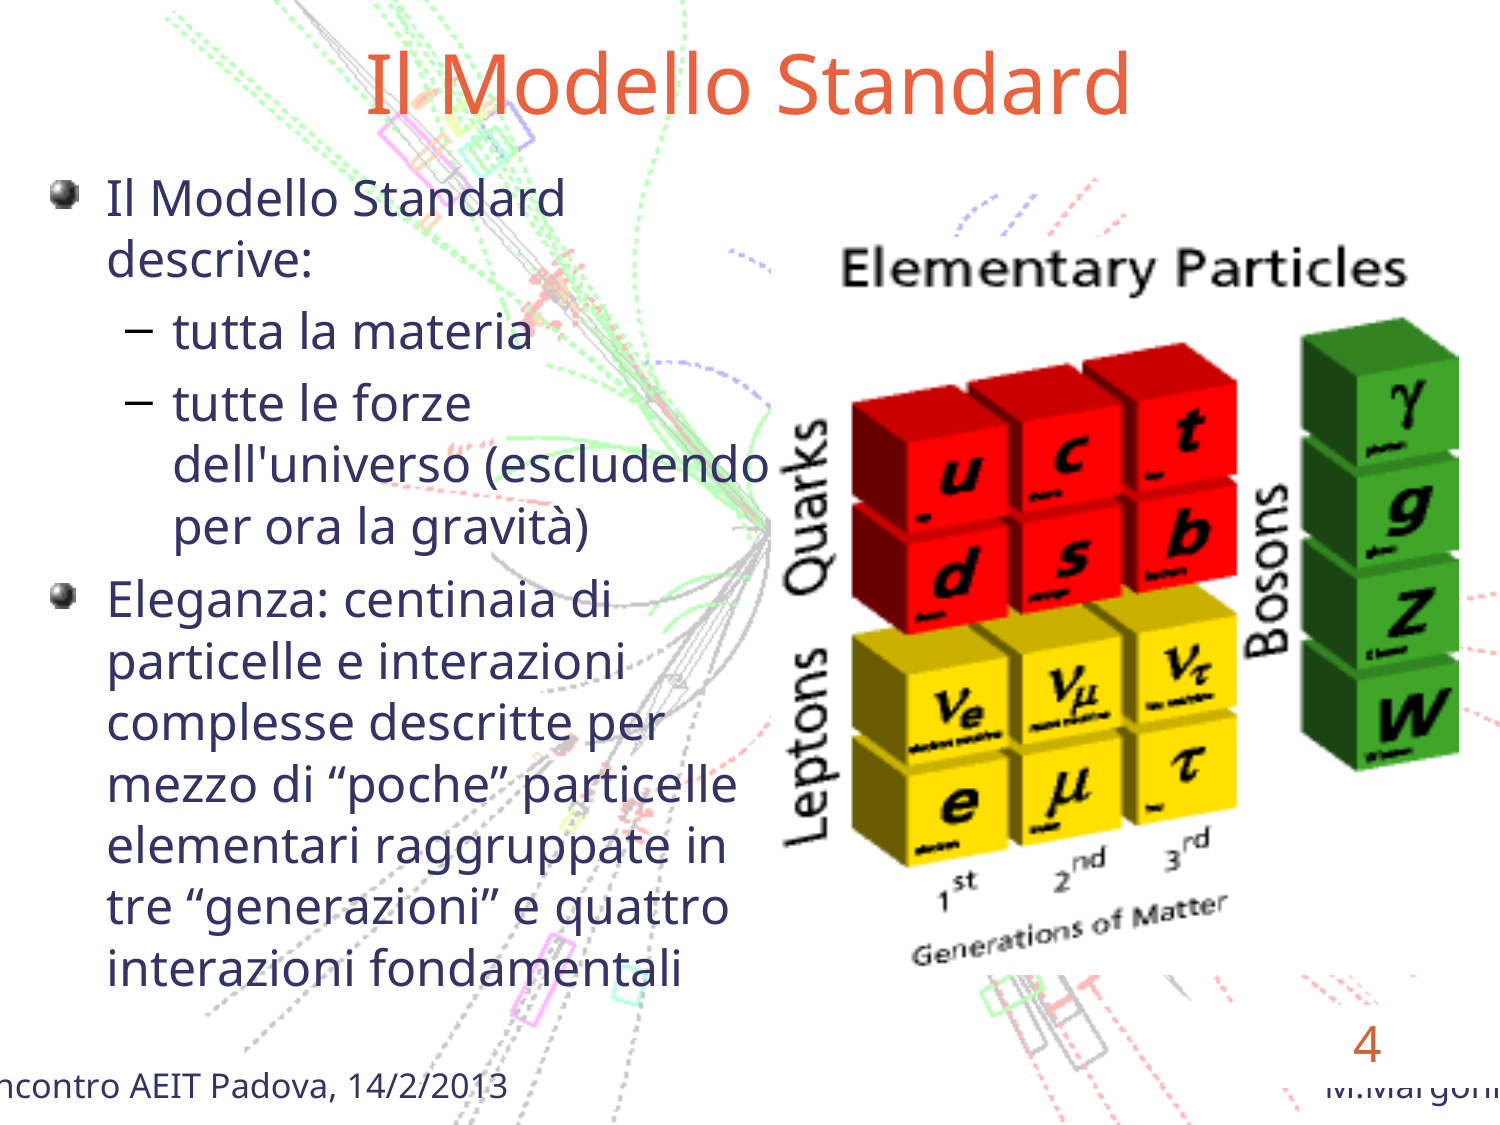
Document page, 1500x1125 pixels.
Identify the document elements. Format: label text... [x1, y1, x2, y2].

title Il Modello Standard [0, 0, 1500, 189]
list Il Modello Standard descrive: tutta la materia tutte le forze dell'universo (escludendo per ora la gravità) Eleganza: centinaia di particelle e interazioni complesse descritte per mezzo di “poche” particelle elementari raggruppate in tre “generazioni” e quattro interazioni fondamentali [35, 159, 798, 1050]
picture [1455, 1088, 1466, 1096]
picture [1400, 1089, 1408, 1096]
picture [1434, 1088, 1444, 1096]
picture [0, 189, 1500, 1125]
